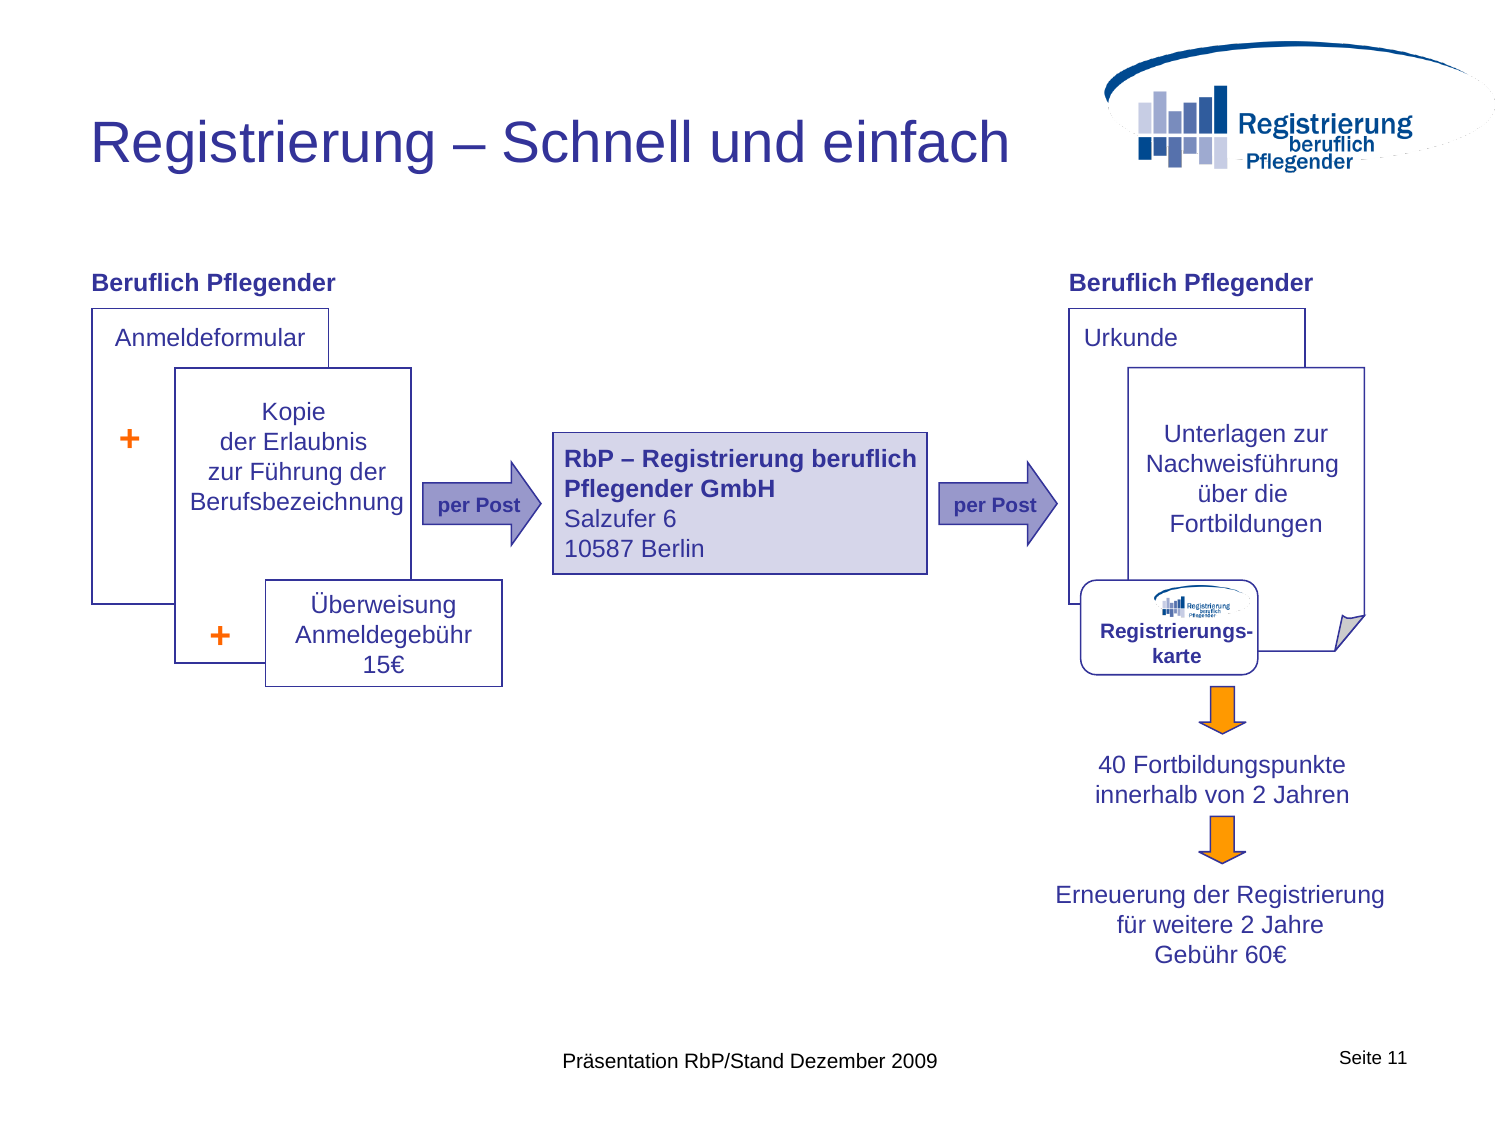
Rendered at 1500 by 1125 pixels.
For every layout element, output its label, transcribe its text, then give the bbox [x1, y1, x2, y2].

text_box Überweisung Anmeldegebühr 15€ [265, 580, 502, 687]
text_box Kopie der Erlaubnis zur Führung der Berufsbezeichnung [174, 367, 412, 664]
text_box Erneuerung der Registrierung für weitere 2 Jahre Gebühr 60€ [1040, 871, 1401, 977]
picture [1154, 585, 1250, 618]
text_box Anmeldeformular [92, 308, 329, 604]
text_box per Post [940, 462, 1058, 546]
text_box Beruflich Pflegender [1054, 259, 1329, 305]
text_box 40 Fortbildungspunkte innerhalb von 2 Jahren [1080, 741, 1366, 817]
title Registrierung – Schnell und einfach [75, 45, 1105, 233]
text_box Unterlagen zur Nachweisführung über die Fortbildungen [1128, 367, 1365, 652]
text_box + [103, 406, 156, 467]
text_box per Post [422, 462, 541, 546]
text_box + [194, 603, 247, 665]
text_box Registrierungs- karte [1080, 580, 1258, 675]
text_box [1198, 686, 1247, 734]
picture [1104, 41, 1495, 173]
text_box Urkunde [1069, 308, 1306, 604]
text_box RbP – Registrierung beruflich Pflegender GmbH Salzufer 6 10587 Berlin [549, 434, 940, 571]
text_box [1198, 816, 1246, 864]
text_box Beruflich Pflegender [76, 258, 352, 305]
text_box [552, 571, 928, 575]
